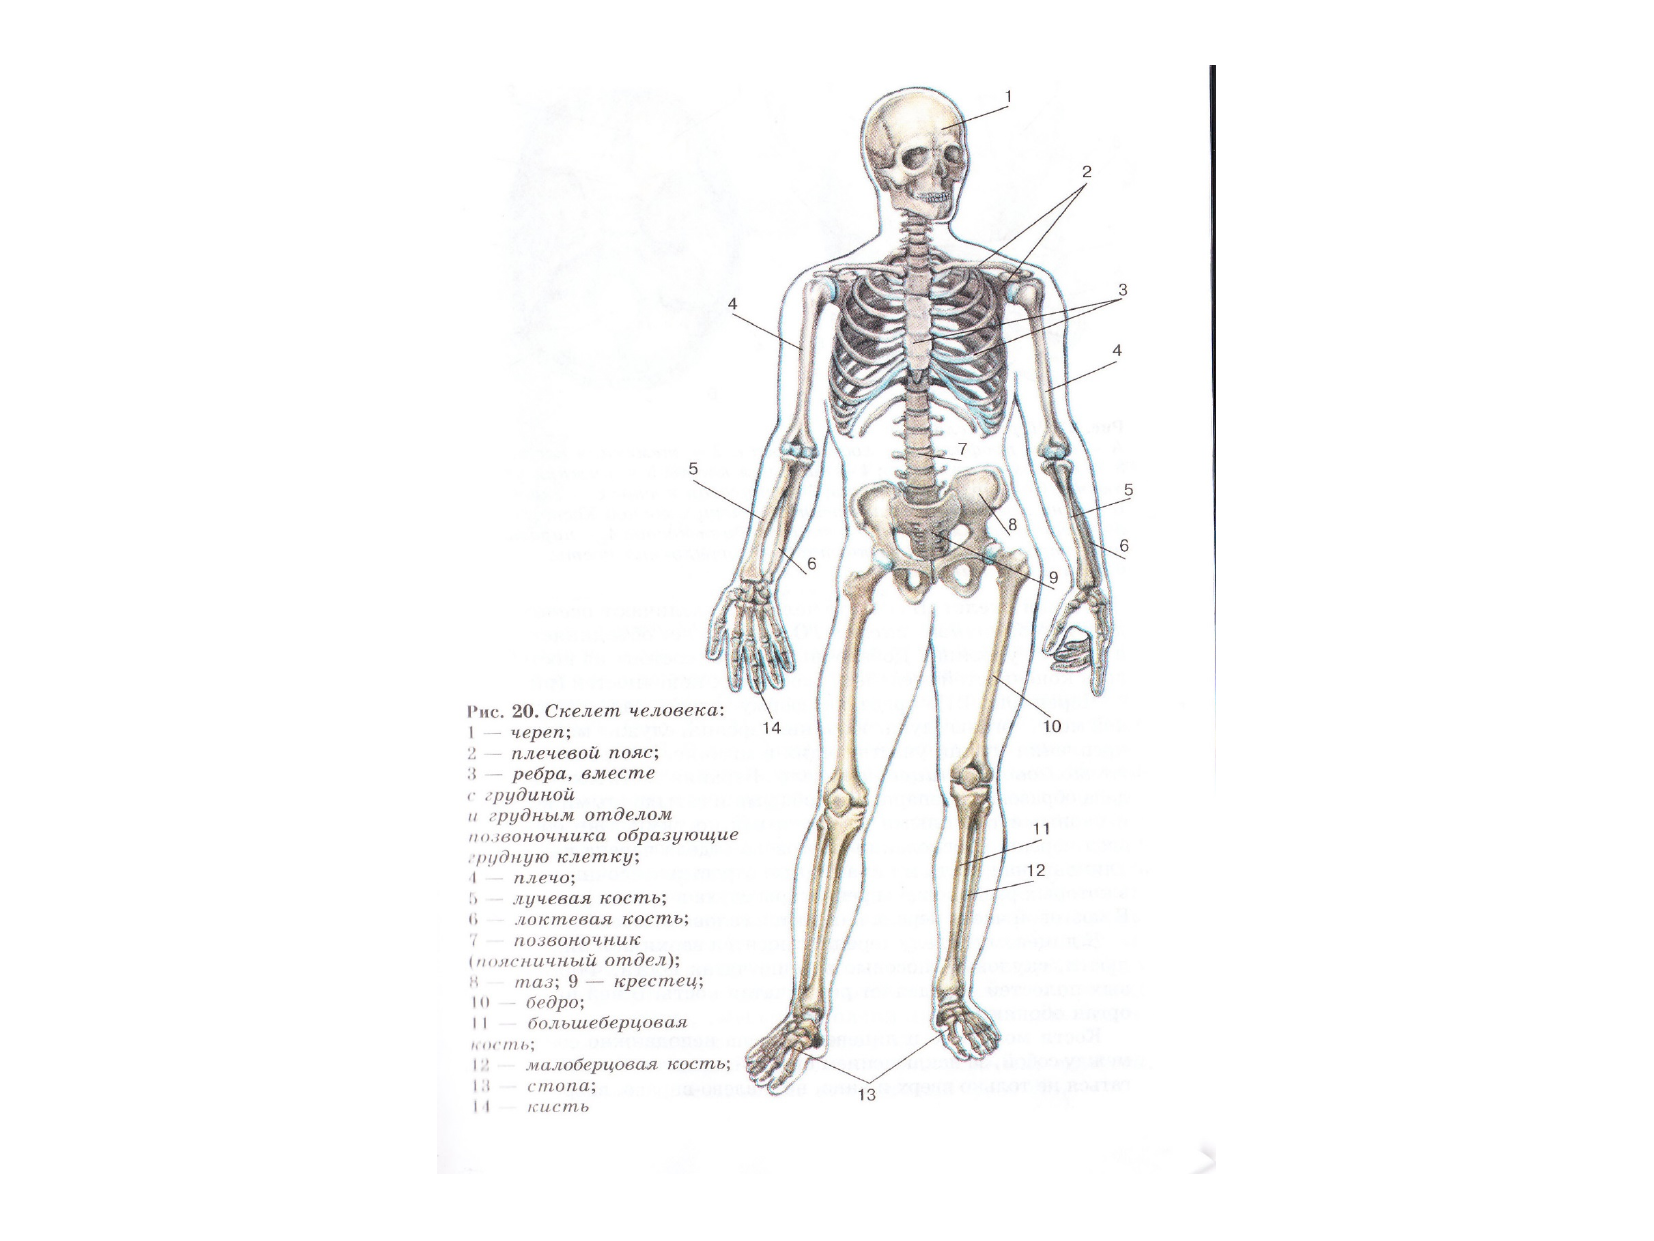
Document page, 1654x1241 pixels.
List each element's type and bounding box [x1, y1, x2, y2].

picture [437, 65, 1216, 1175]
